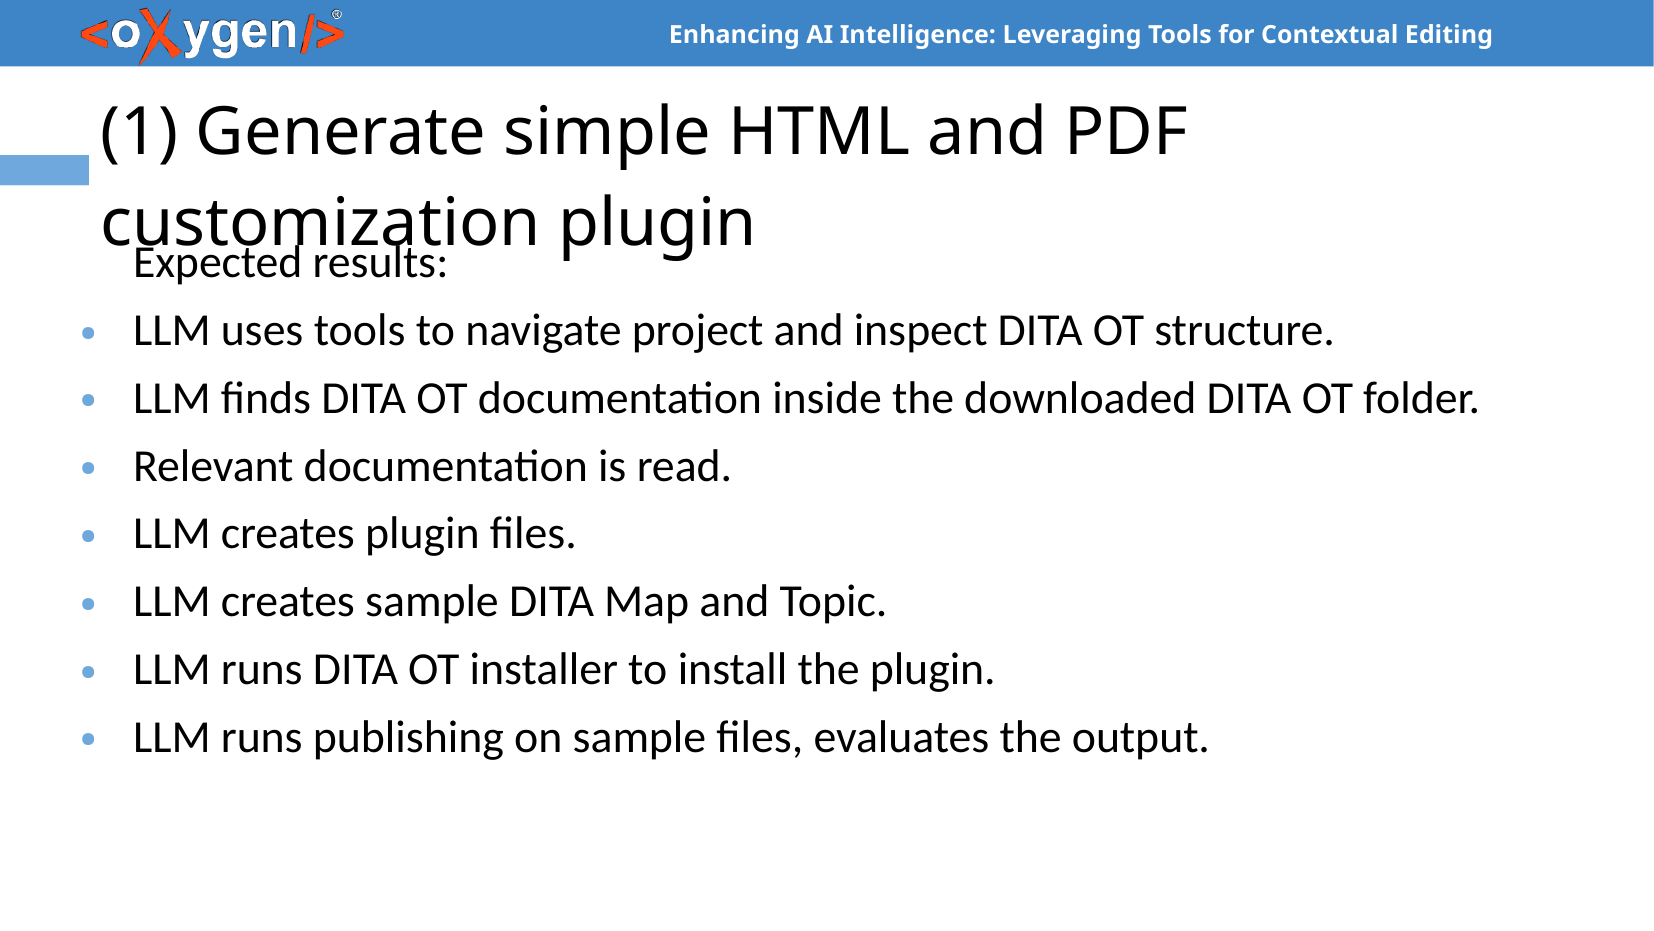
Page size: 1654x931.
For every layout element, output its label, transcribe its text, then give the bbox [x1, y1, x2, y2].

picture [75, 0, 355, 72]
title (1) Generate simple HTML and PDF customization plugin [100, 106, 1647, 241]
list Expected results: LLM uses tools to navigate project and inspect DITA OT structure. LLM finds DITA OT documentation inside the downloaded DITA OT folder. Relevant documentation is read. LLM creates plugin files. LLM creates sample DITA Map and Topic. LLM runs DITA OT installer to install the plugin. LLM runs publishing on sample files, evaluates the output. [62, 243, 1609, 886]
text_box [0, 155, 89, 186]
